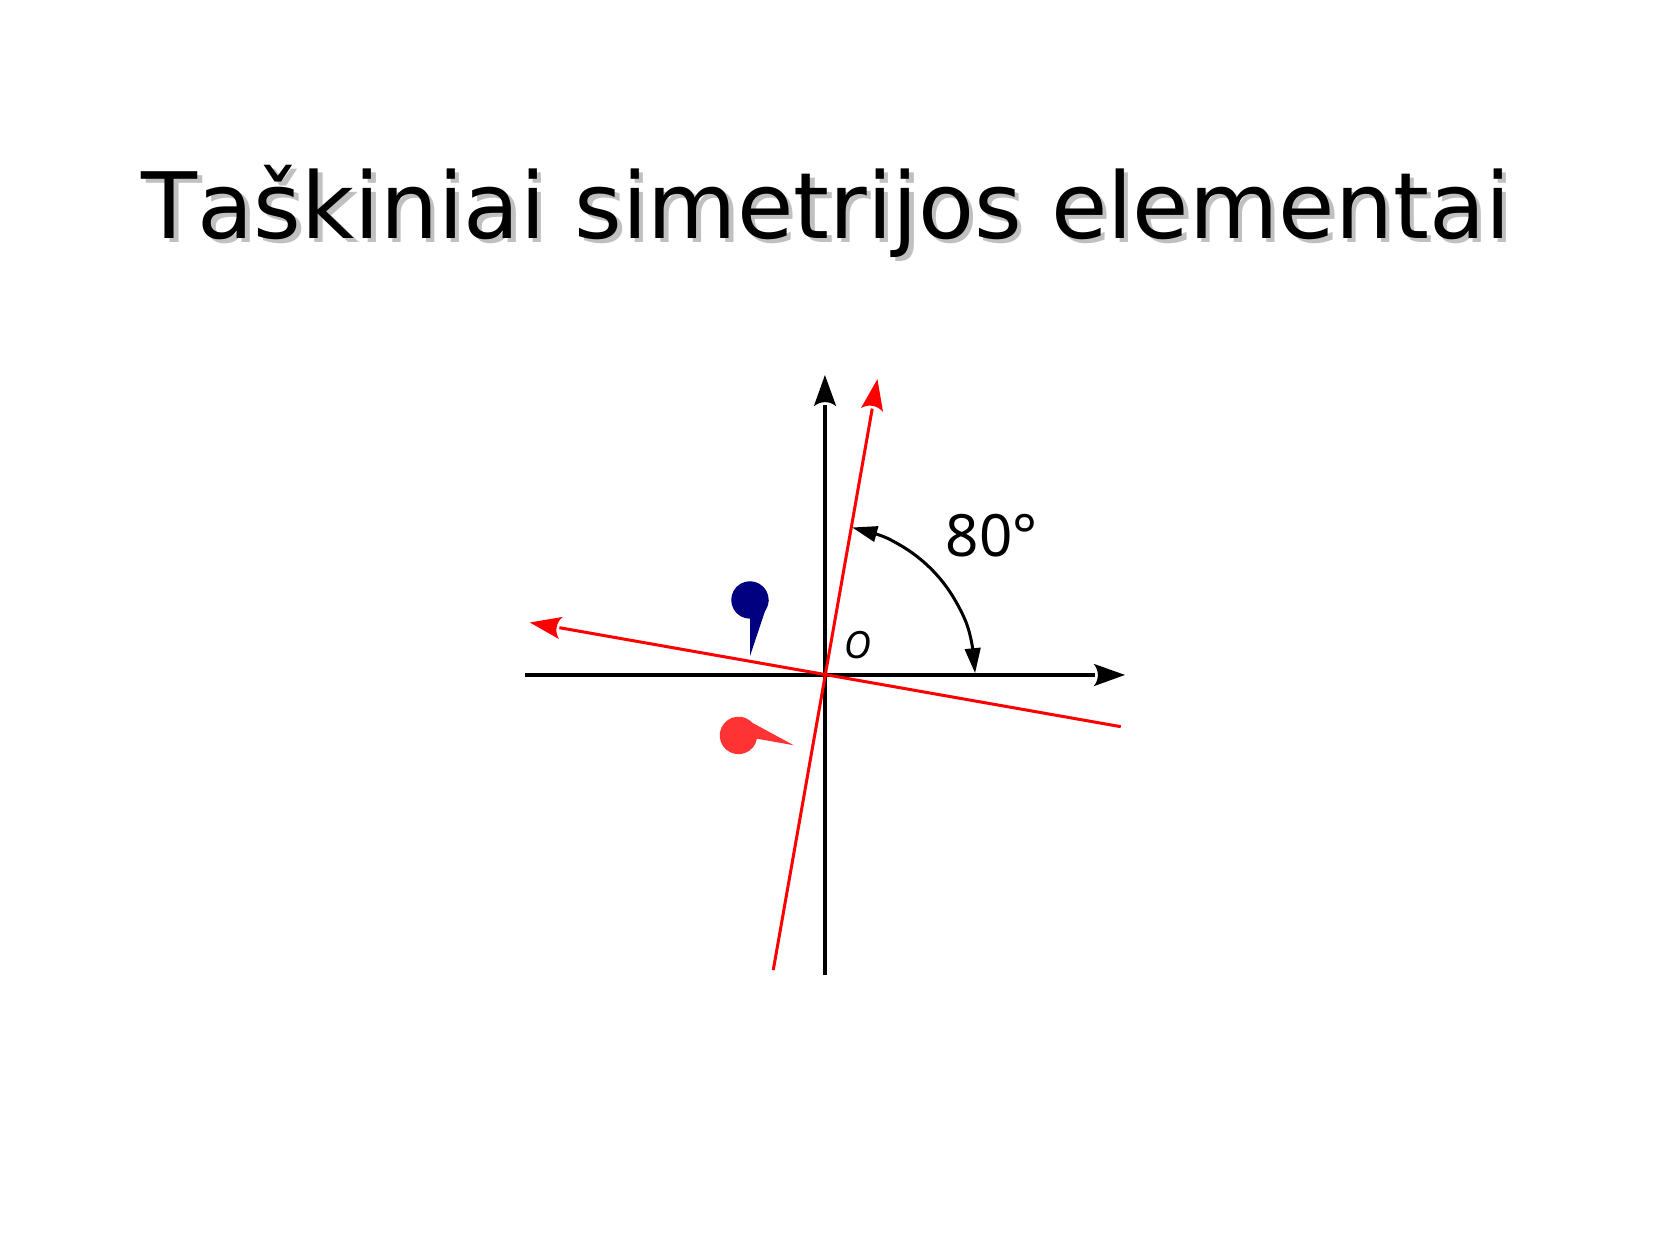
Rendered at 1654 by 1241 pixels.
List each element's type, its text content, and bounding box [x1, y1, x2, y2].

text_box [719, 716, 794, 755]
title Taškiniai simetrijos elementai [121, 102, 1534, 311]
text_box [731, 581, 769, 657]
text_box O [843, 618, 901, 670]
text_box 80° [945, 494, 1069, 563]
